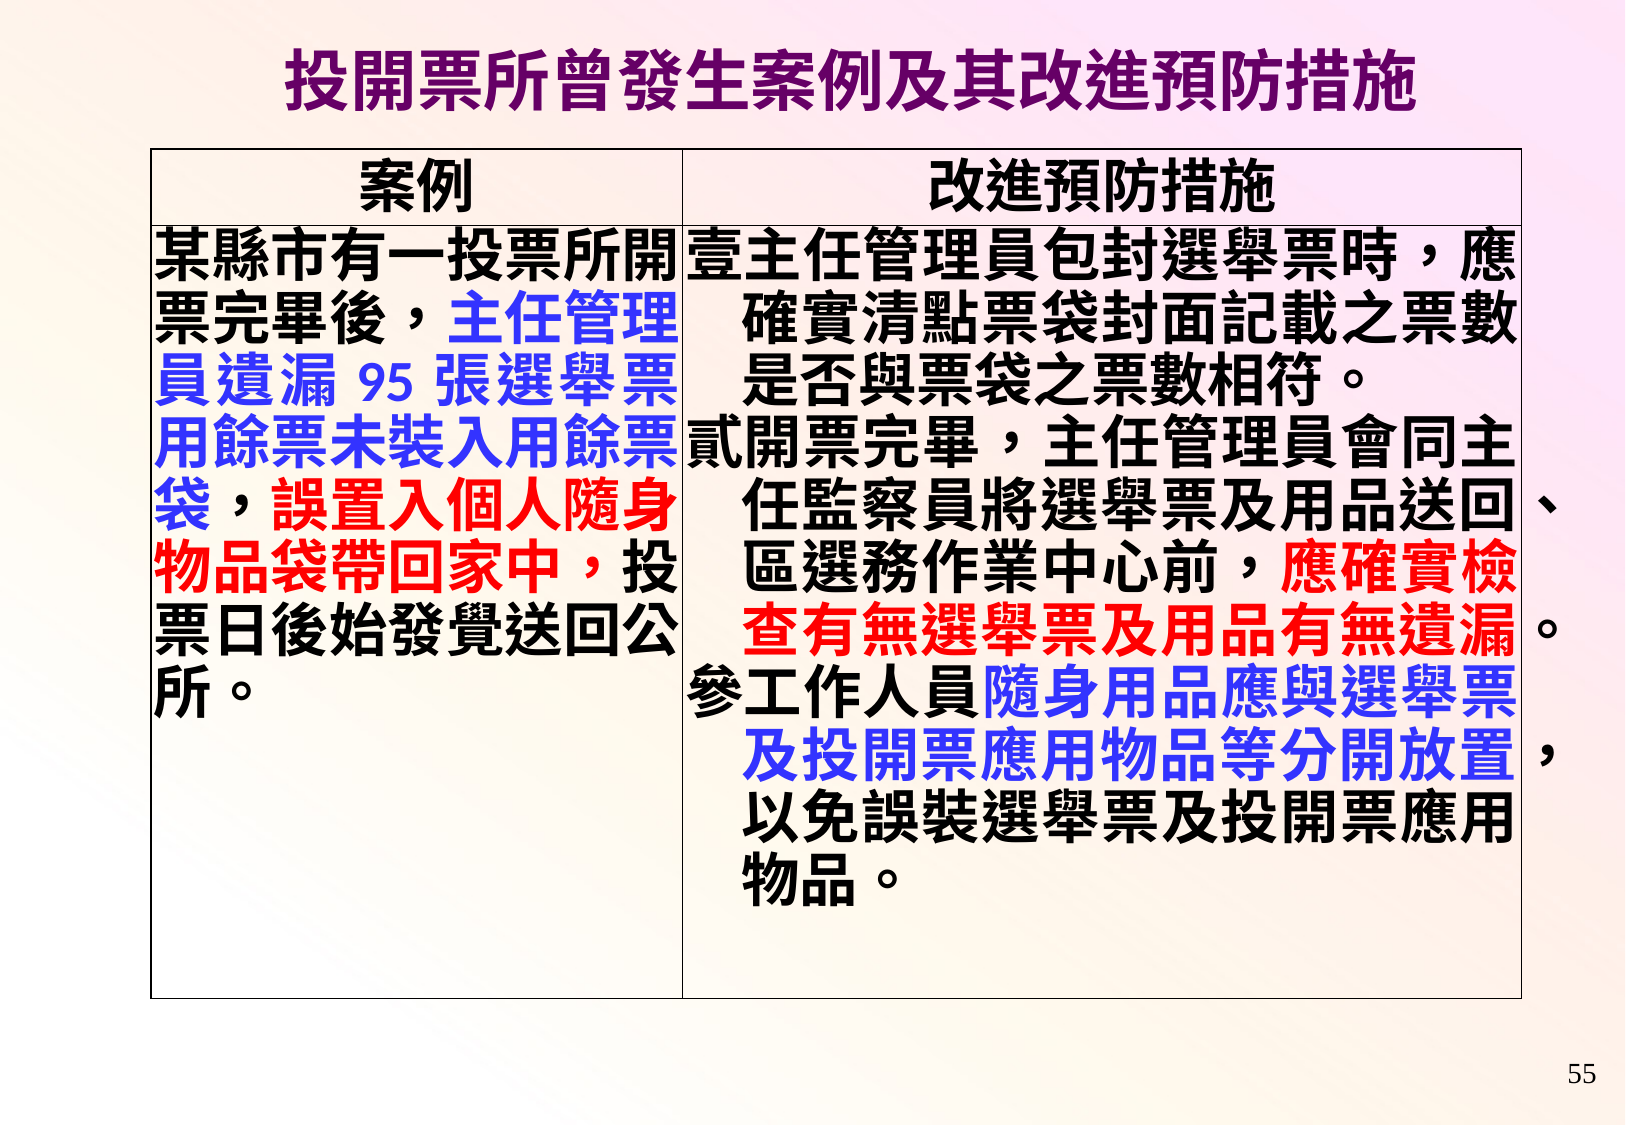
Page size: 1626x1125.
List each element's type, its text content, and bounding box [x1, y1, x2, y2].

table_cell 主任管理員包封選舉票時，應確實清點票袋封面記載之票數是否與票袋之票數相符。 開票完畢，主任管理員會同主任監察員將選舉票及用品送回、區選務作業中心前，應確實檢查有無選舉票及用品有無遺漏。 工作人員隨身用品應與選舉票及投開票應用物品等分開放置，以免誤裝選舉票及投開票應用物品。 [683, 226, 1521, 998]
table_header 案例 [152, 150, 682, 225]
table_header 改進預防措施 [683, 150, 1521, 225]
text_box 55 [1273, 1046, 1612, 1122]
text_box 投開票所曾發生案例及其改進預防措施 [268, 30, 1474, 127]
picture [0, 0, 1626, 1125]
table_cell 某縣市有一投票所開票完畢後，主任管理員遺漏95張選舉票用餘票未裝入用餘票袋，誤置入個人隨身物品袋帶回家中，投票日後始發覺送回公所。 [152, 226, 682, 998]
